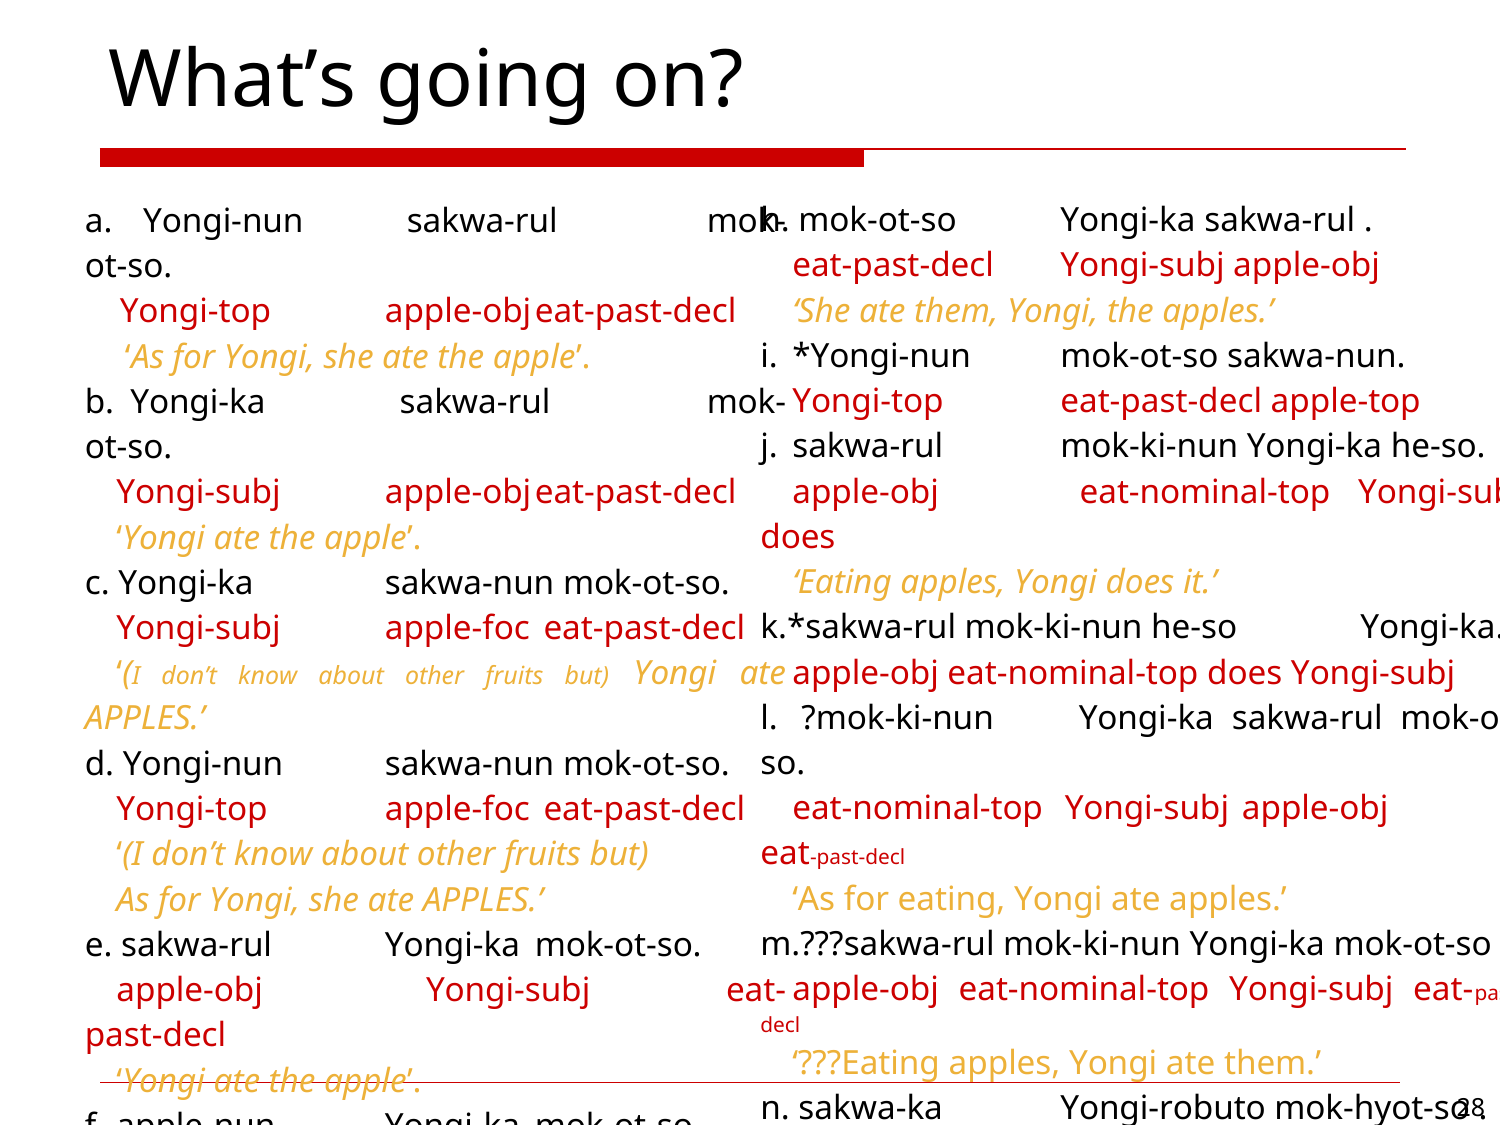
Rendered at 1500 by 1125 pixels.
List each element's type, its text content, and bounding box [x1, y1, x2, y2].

text_box h. mok-ot-so Yongi-ka sakwa-rul . eat-past-decl Yongi-subj apple-obj ‘She ate them, Yongi, the apples.’ i. *Yongi-nun mok-ot-so sakwa-nun. Yongi-top eat-past-decl apple-top j. sakwa-rul mok-ki-nun Yongi-ka he-so. apple-obj eat-nominal-top Yongi-subj does ‘Eating apples, Yongi does it.’ k.*sakwa-rul mok-ki-nun he-so Yongi-ka. apple-obj eat-nominal-top does Yongi-subj l. ?mok-ki-nun Yongi-ka sakwa-rul mok-ot-so. eat-nominal-top Yongi-subj apple-obj eat-past-decl ‘As for eating, Yongi ate apples.’ m.???sakwa-rul mok-ki-nun Yongi-ka mok-ot-so apple-obj eat-nominal-top Yongi-subj eat-past-decl ‘???Eating apples, Yongi ate them.’ n. sakwa-ka Yongi-robuto mok-hyot-so . apple-subj Yongi-instr(by) eat-pass/past-decl ‘Apples were eaten by Yongi.’ o. Yongi sakwa mok-ot-so. Yongi apple eat-past-decl ‘Yongi ate the apple’. [745, 188, 1500, 1125]
text_box a. Yongi-nun sakwa-rul mok-ot-so. Yongi-top apple-obj eat-past-decl ‘As for Yongi, she ate the apple’. b. Yongi-ka sakwa-rul mok-ot-so. Yongi-subj apple-obj eat-past-decl ‘Yongi ate the apple’. c. Yongi-ka sakwa-nun mok-ot-so. Yongi-subj apple-foc eat-past-decl ‘(I don’t know about other fruits but) Yongi ate APPLES.’ d. Yongi-nun sakwa-nun mok-ot-so. Yongi-top apple-foc eat-past-decl ‘(I don’t know about other fruits but) As for Yongi, she ate APPLES.’ e. sakwa-rul Yongi-ka mok-ot-so. apple-obj Yongi-subj eat-past-decl ‘Yongi ate the apple’. f. apple-nun Yongi-ka mok-ot-so. apple-top Yongi-subj eat-past-decl ‘As for the apples, Yongi ate them g. sakwa-rul mok-ot-so Yongi-ka. apple-obj eat-past-decl Yongi-subj ‘She ate the apples, Yongi.’ [70, 189, 745, 1125]
title What’s going on? [94, 26, 1407, 138]
